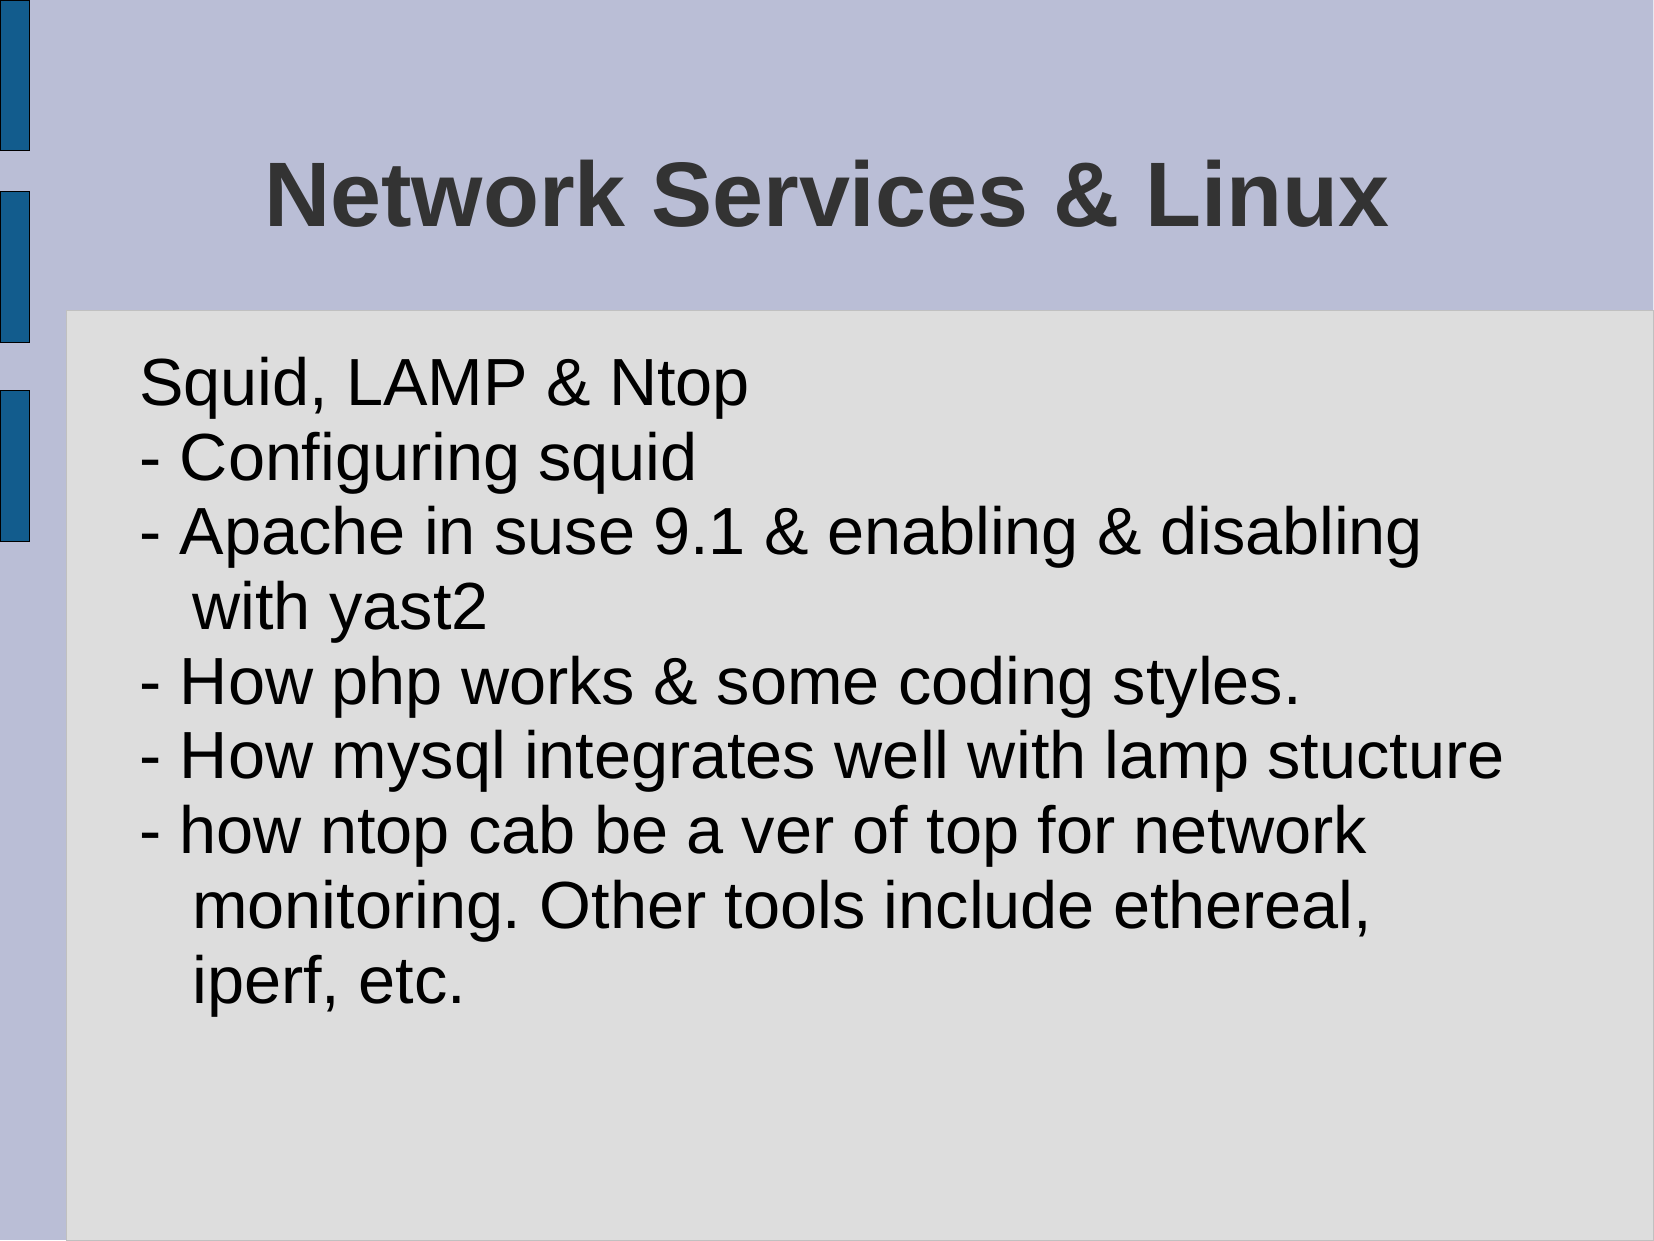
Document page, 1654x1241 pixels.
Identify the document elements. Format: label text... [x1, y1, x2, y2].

list Squid, LAMP & Ntop - Configuring squid - Apache in suse 9.1 & enabling & disabling with yast2 - How php works & some coding styles. - How mysql integrates well with lamp stucture - how ntop cab be a ver of top for network monitoring. Other tools include ethereal, iperf, etc. [121, 344, 1534, 1127]
title Network Services & Linux [121, 91, 1534, 299]
